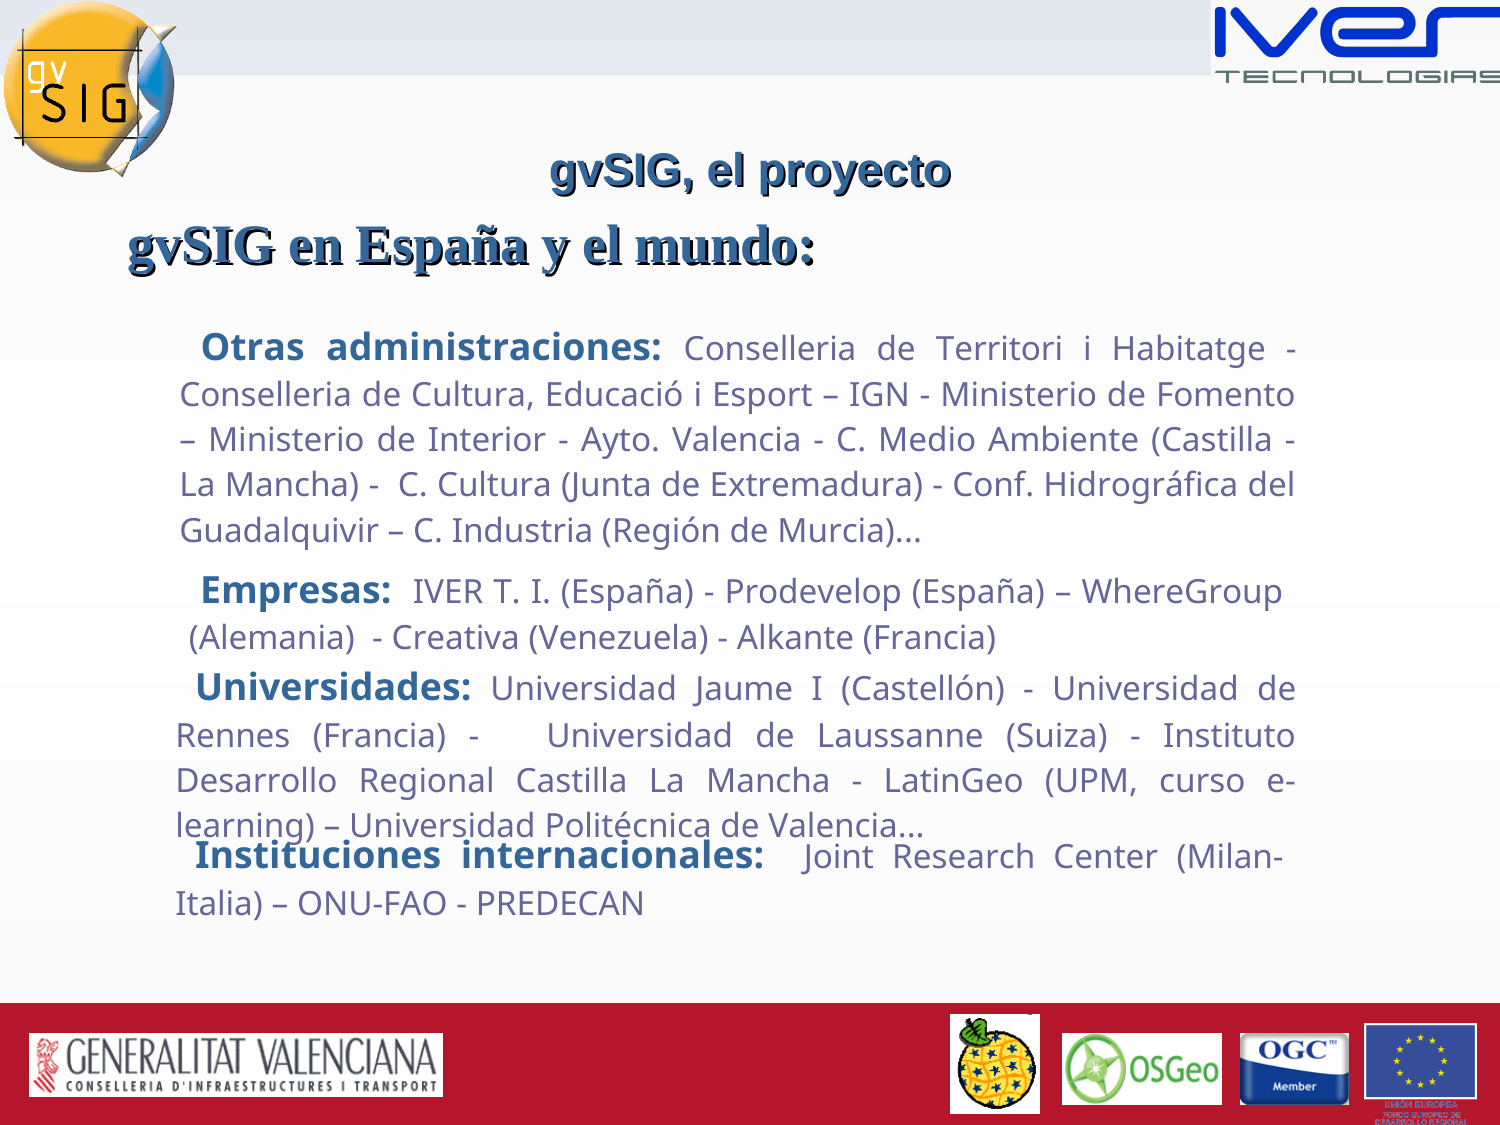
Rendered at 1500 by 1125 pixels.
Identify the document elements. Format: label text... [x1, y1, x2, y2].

picture [1062, 1033, 1222, 1105]
text_box Instituciones internacionales: Joint Research Center (Milan-Italia) – ONU-FAO - PREDECAN [160, 821, 1300, 954]
text_box gvSIG en España y el mundo: [112, 207, 1463, 395]
picture [0, 0, 178, 136]
picture [29, 1033, 443, 1097]
picture [1240, 1033, 1349, 1105]
text_box Otras administraciones: Conselleria de Territori i Habitatge - Conselleria de Cultura, Educació i Esport – IGN - Ministerio de Fomento – Ministerio de Interior - Ayto. Valencia - C. Medio Ambiente (Castilla - La Mancha) - C. Cultura (Junta de Extremadura) - Conf. Hidrográfica del Guadalquivir – C. Industria (Región de Murcia)... [164, 312, 1313, 560]
text_box Universidades: Universidad Jaume I (Castellón) - Universidad de Rennes (Francia) - Universidad de Laussanne (Suiza) - Instituto Desarrollo Regional Castilla La Mancha - LatinGeo (UPM, curso e-learning) – Universidad Politécnica de Valencia... [160, 653, 1313, 828]
picture [1364, 1023, 1477, 1125]
text_box Empresas: IVER T. I. (España) - Prodevelop (España) – WhereGroup (Alemania) - Creativa (Venezuela) - Alkante (Francia) [174, 555, 1300, 653]
picture [1210, 0, 1500, 98]
picture [950, 1014, 1040, 1114]
text_box gvSIG, el proyecto [0, 136, 1500, 211]
